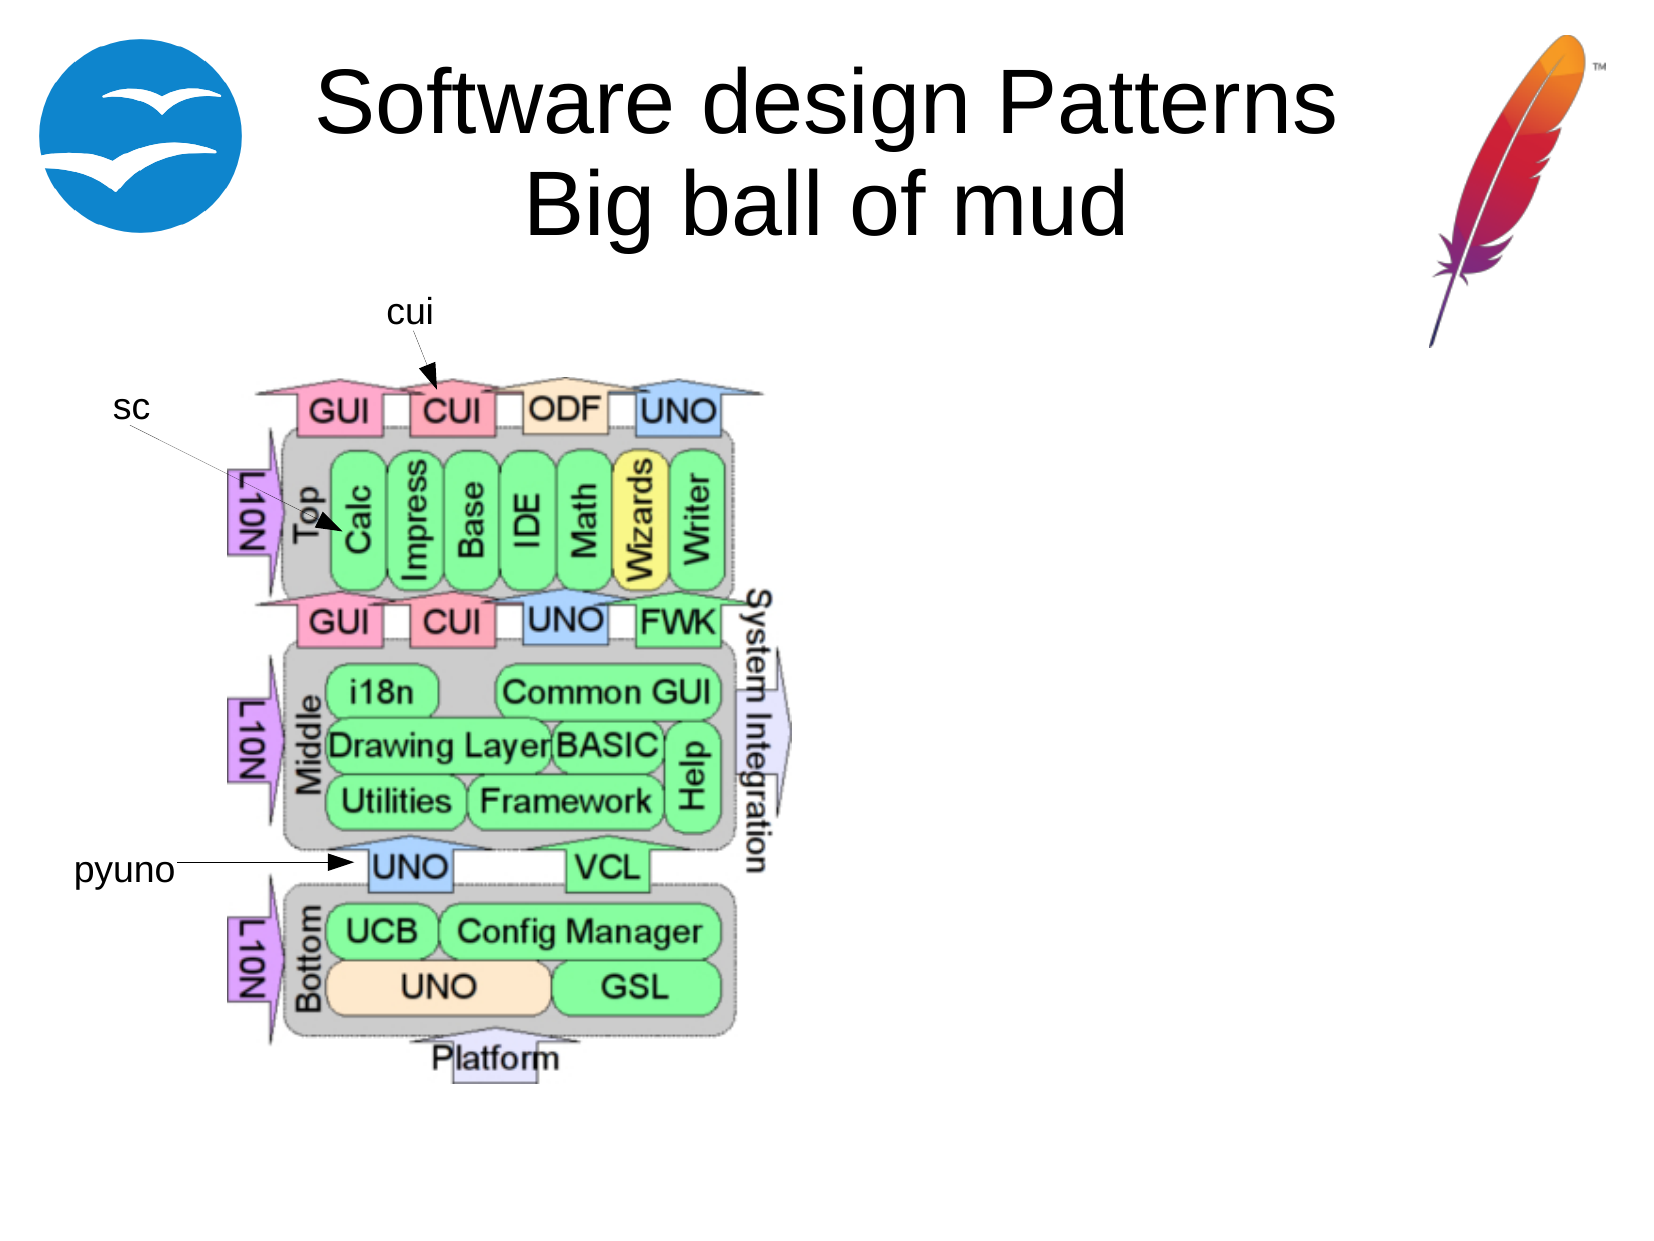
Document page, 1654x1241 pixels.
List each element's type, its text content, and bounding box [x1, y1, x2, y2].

text_box cui [371, 283, 449, 341]
picture [1429, 35, 1606, 348]
picture [11, 11, 271, 260]
title Software design Patterns Big ball of mud [271, 49, 1429, 257]
text_box pyuno [59, 840, 191, 898]
text_box sc [98, 377, 166, 438]
picture [227, 377, 792, 1084]
